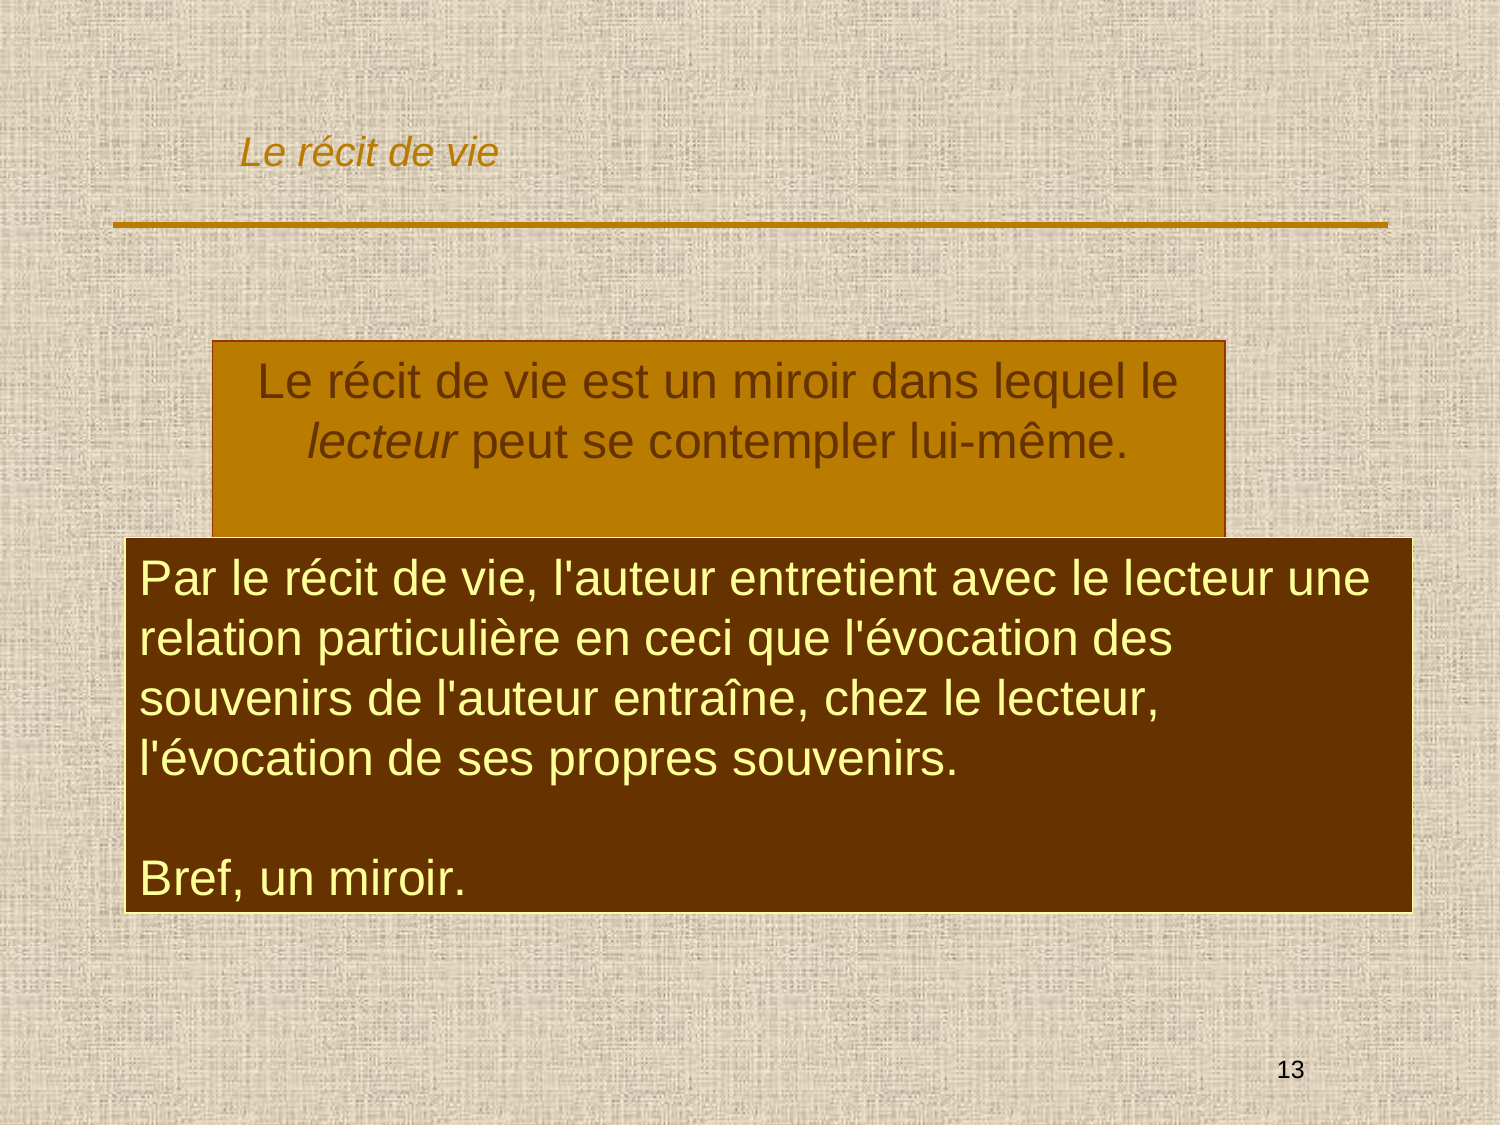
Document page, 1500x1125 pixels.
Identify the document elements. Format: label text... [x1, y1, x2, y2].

picture [0, 0, 1500, 1125]
text_box Par le récit de vie, l'auteur entretient avec le lecteur une relation particulière en ceci que l'évocation des souvenirs de l'auteur entraîne, chez le lecteur, l'évocation de ses propres souvenirs. Bref, un miroir. [124, 537, 1413, 913]
text_box Le récit de vie est un miroir dans lequel le lecteur peut se contempler lui-même. Vrai / Faux ? [212, 341, 1225, 537]
text_box Le récit de vie [224, 116, 515, 183]
